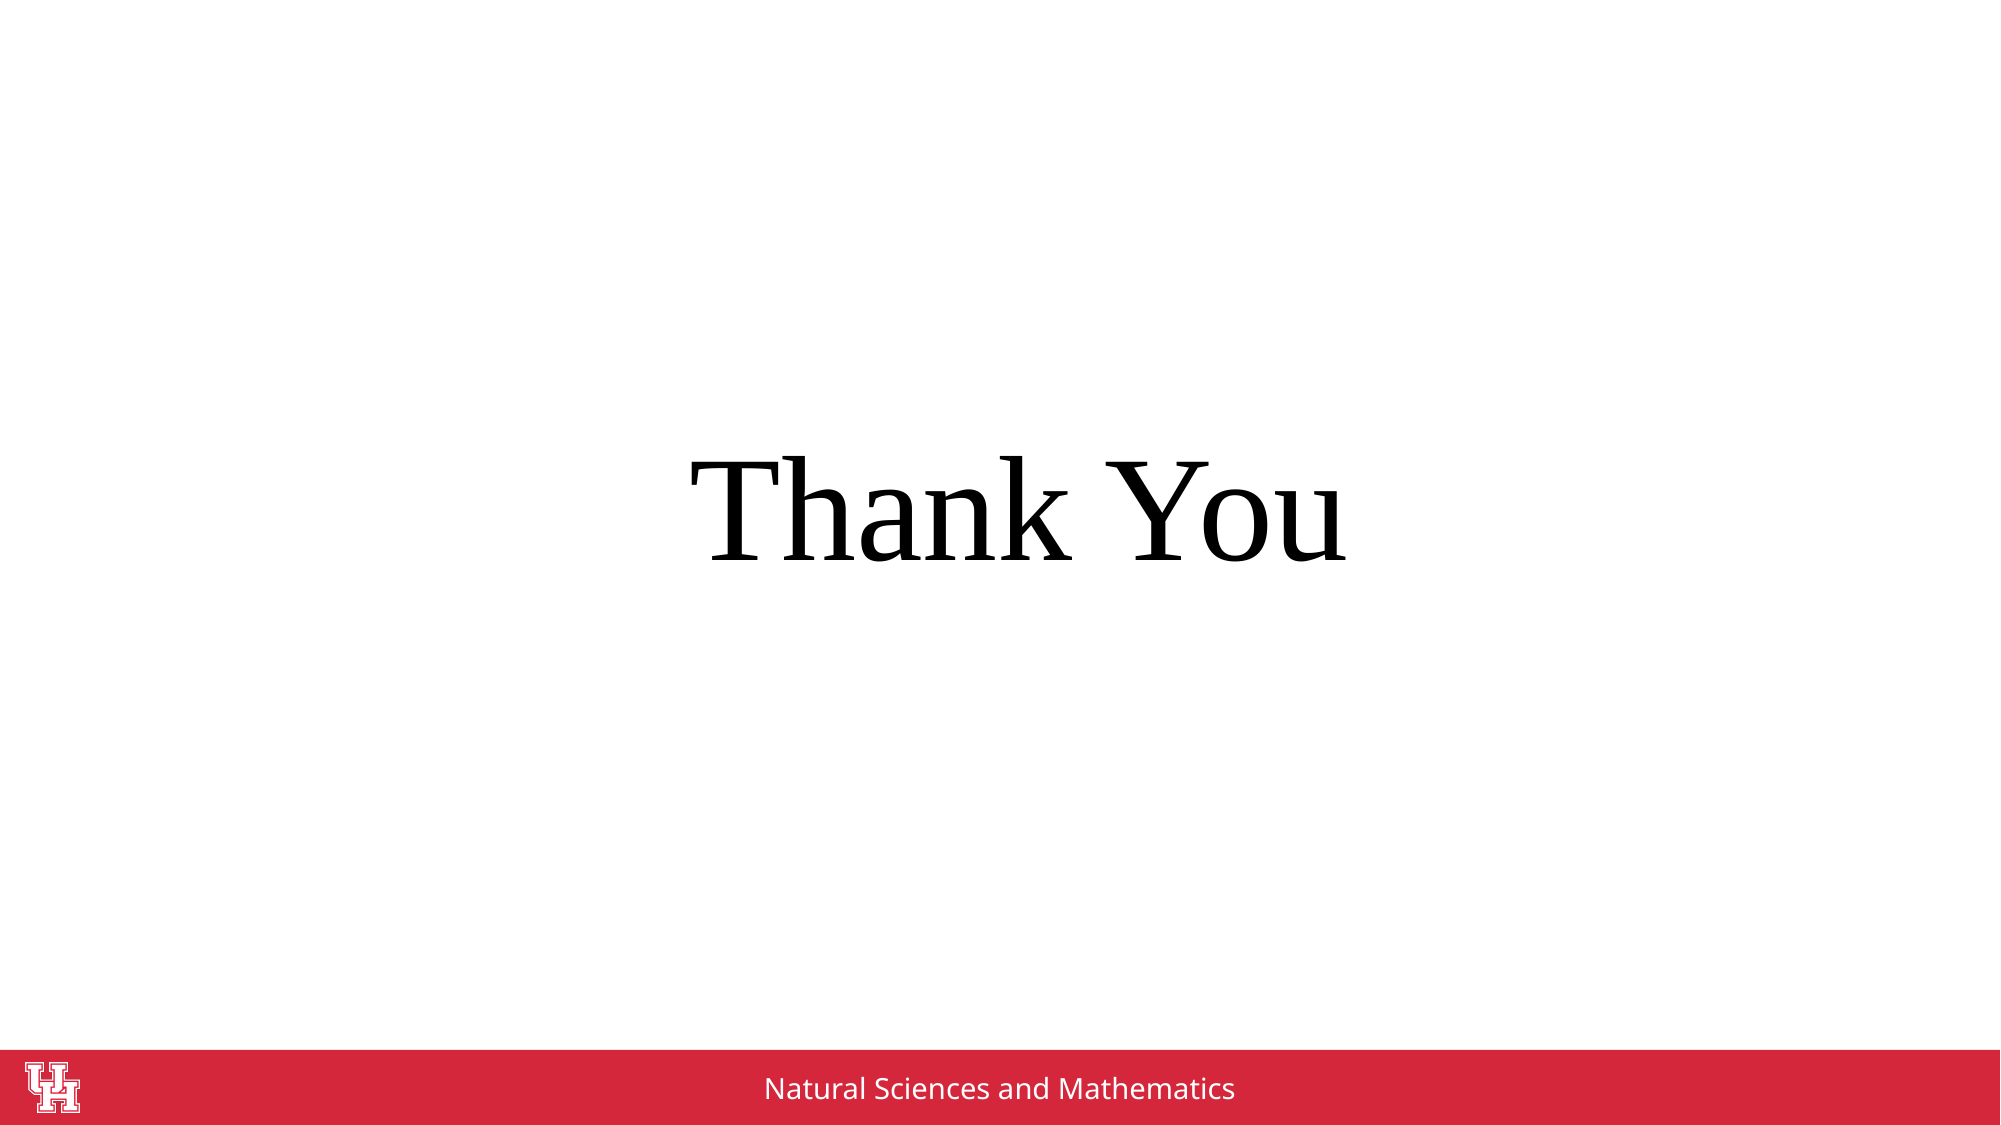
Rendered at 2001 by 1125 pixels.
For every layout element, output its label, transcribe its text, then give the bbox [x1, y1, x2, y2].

picture [25, 1062, 80, 1113]
text_box Thank You [675, 418, 1463, 601]
